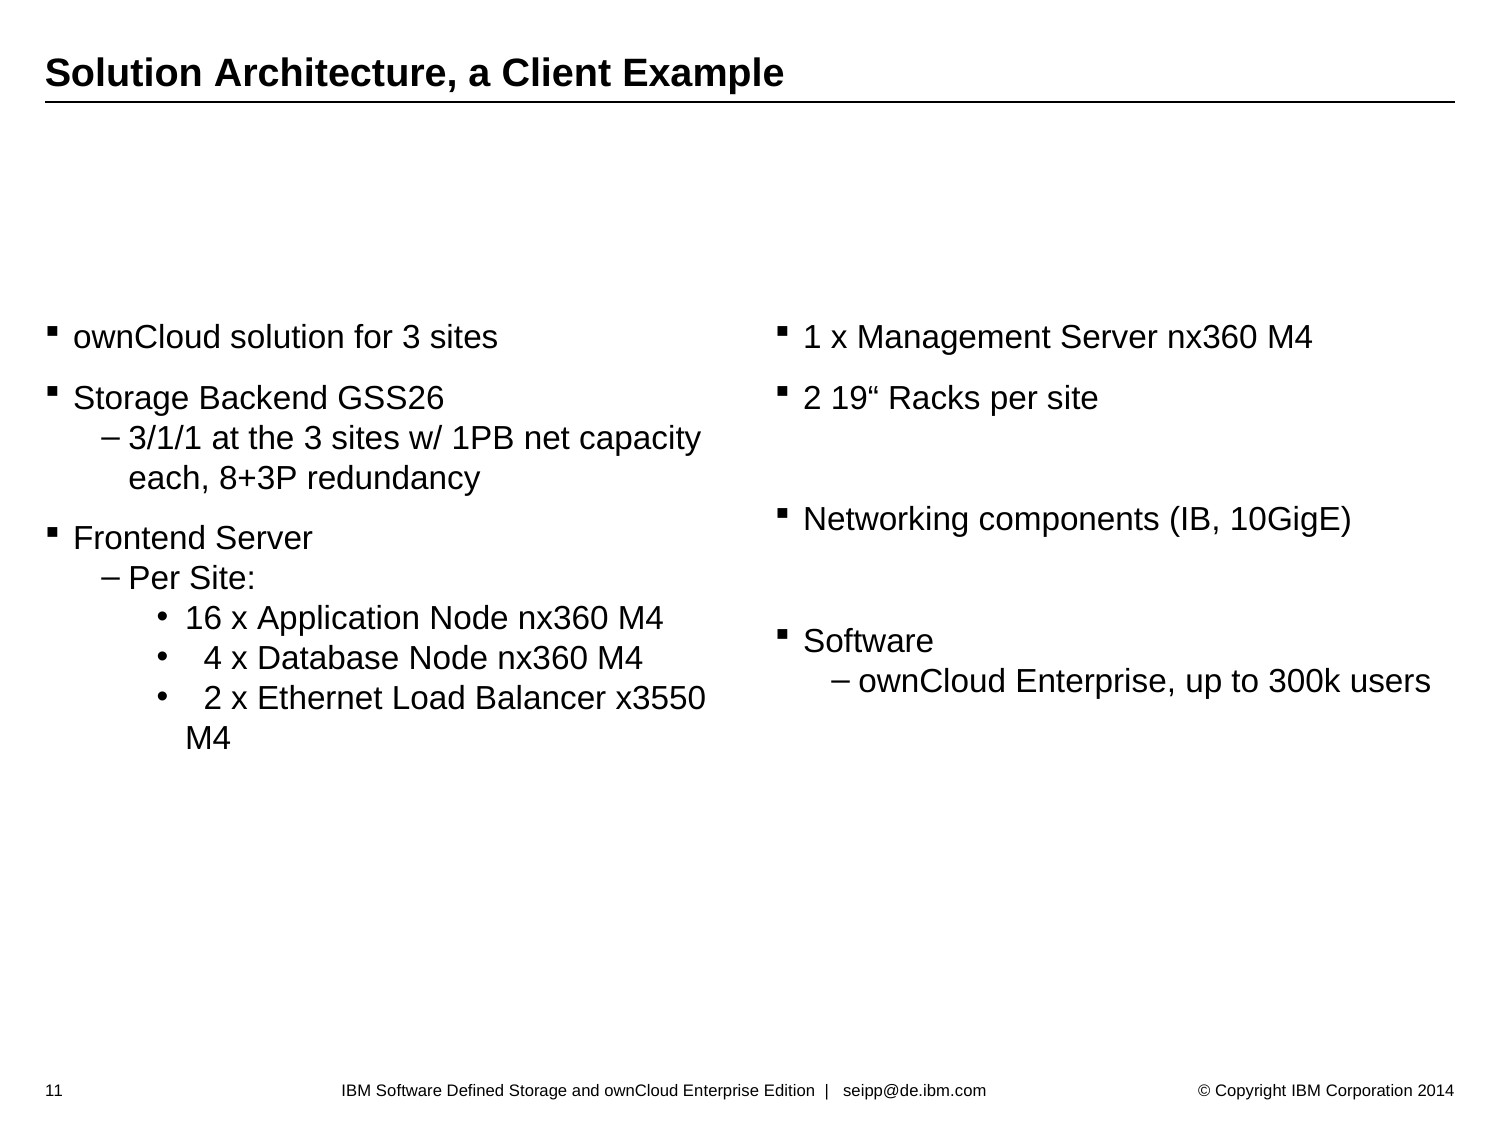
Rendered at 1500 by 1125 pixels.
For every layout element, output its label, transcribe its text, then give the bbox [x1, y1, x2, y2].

list 1 x Management Server nx360 M4 2 19“ Racks per site Networking components (IB, 10GigE) Software ownCloud Enterprise, up to 300k users [760, 307, 1456, 1043]
list ownCloud solution for 3 sites Storage Backend GSS26 3/1/1 at the 3 sites w/ 1PB net capacity each, 8+3P redundancy Frontend Server Per Site: 16 x Application Node nx360 M4 4 x Database Node nx360 M4 2 x Ethernet Load Balancer x3550 M4 [29, 307, 726, 1043]
title Solution Architecture, a Client Example [29, 44, 1455, 99]
